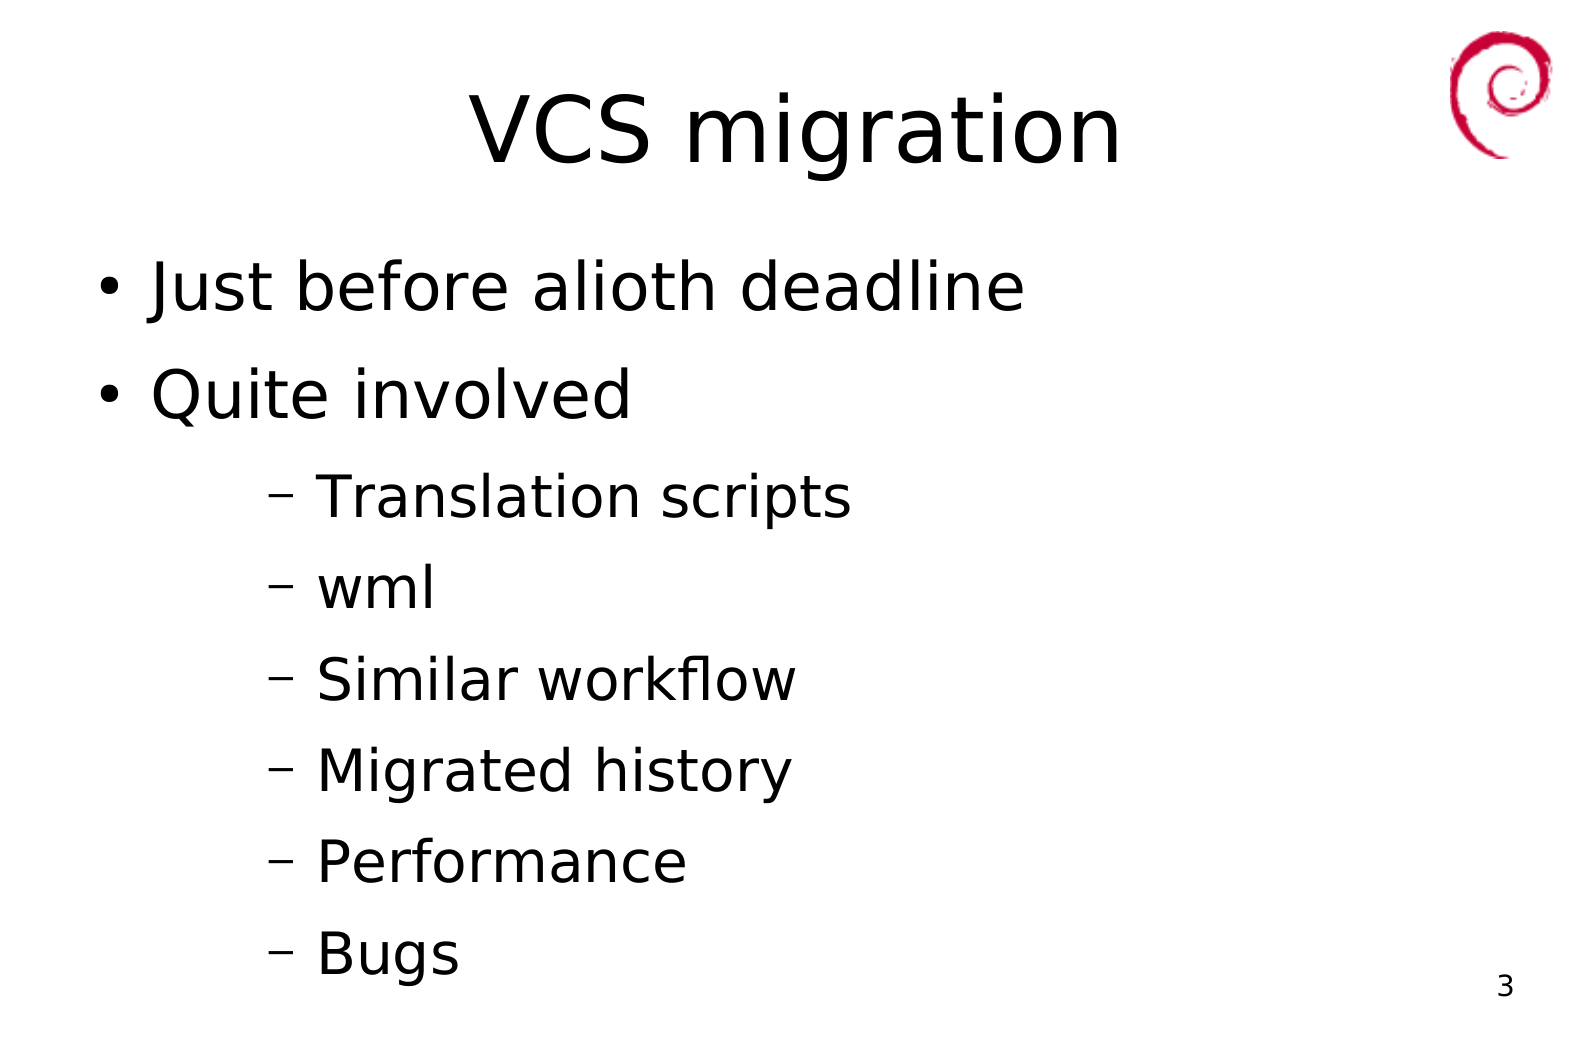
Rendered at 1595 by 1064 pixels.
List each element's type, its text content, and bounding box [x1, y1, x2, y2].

title VCS migration [79, 42, 1515, 220]
picture [1450, 31, 1555, 159]
list Just before alioth deadline Quite involved Translation scripts wml Similar workflow Migrated history Performance Bugs [79, 248, 1515, 989]
